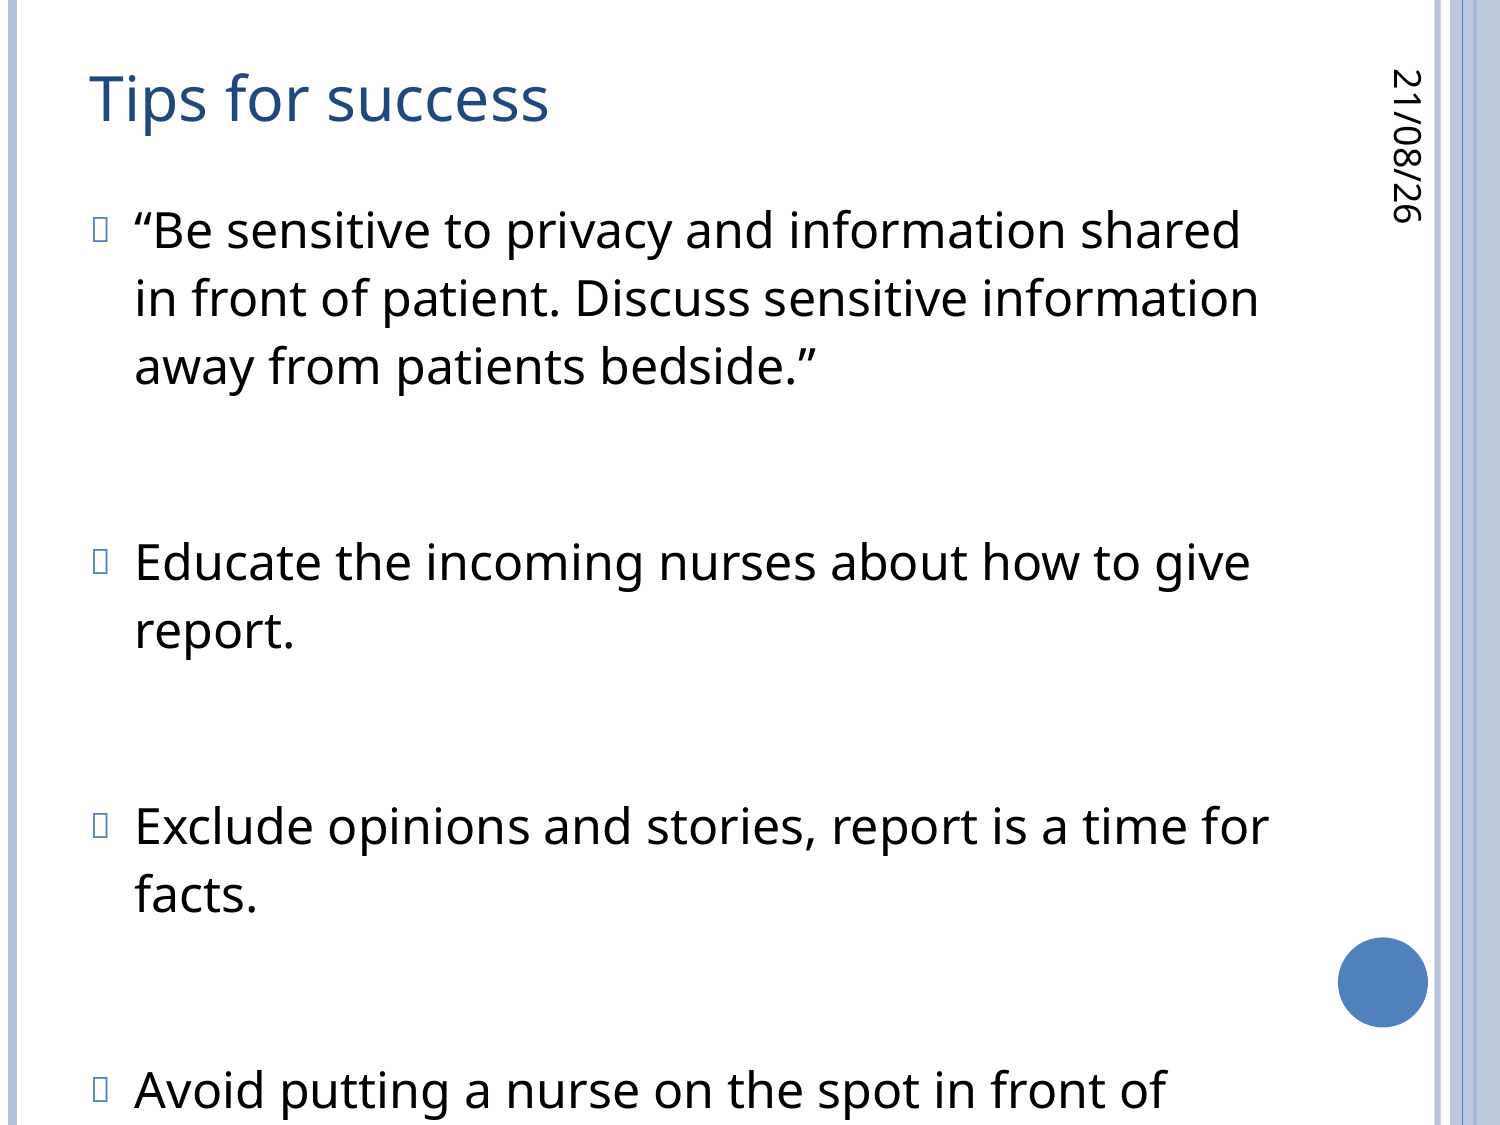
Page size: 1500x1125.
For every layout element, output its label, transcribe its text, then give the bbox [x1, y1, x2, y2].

title Tips for success [75, 45, 1300, 150]
list “Be sensitive to privacy and information shared in front of patient. Discuss sensitive information away from patients bedside.” Educate the incoming nurses about how to give report. Exclude opinions and stories, report is a time for facts. Avoid putting a nurse on the spot in front of patient and/or family. (Baker & McGowan, 2010, p 358) [75, 187, 1300, 1062]
